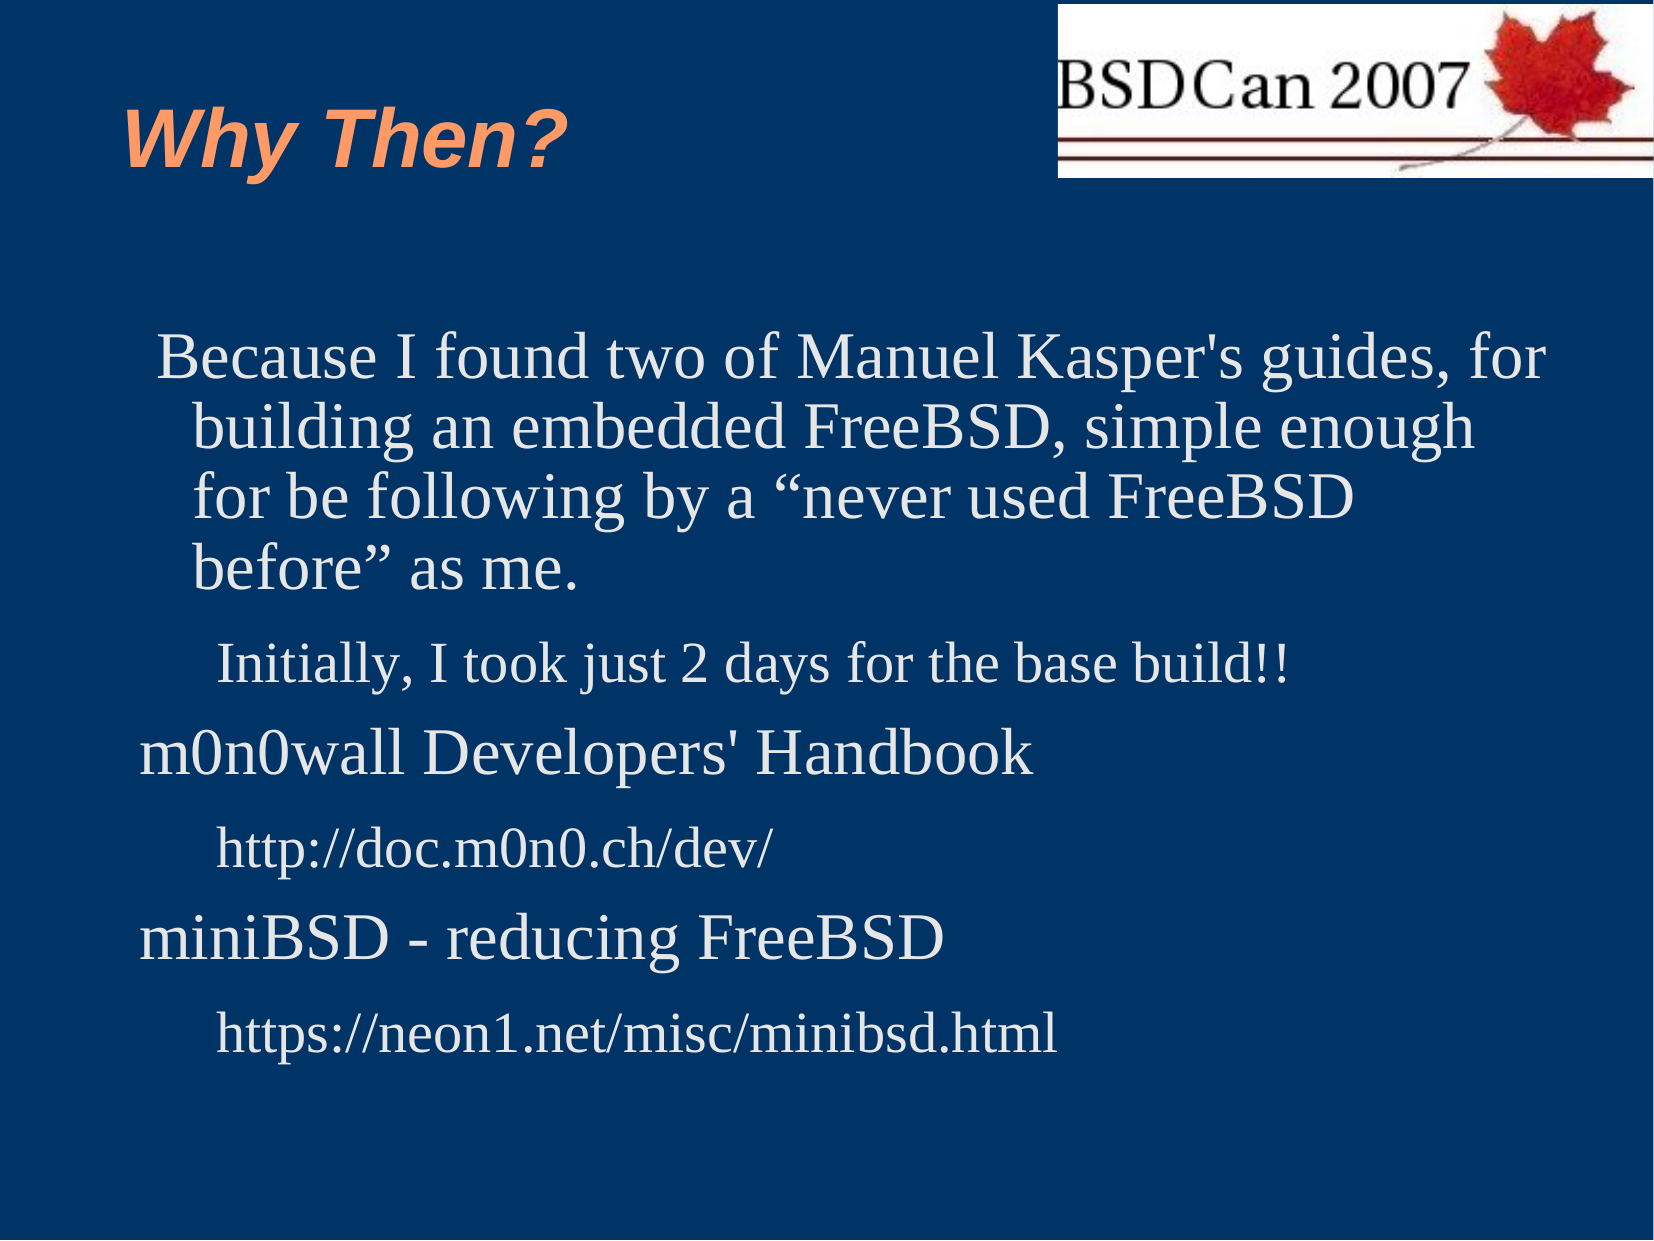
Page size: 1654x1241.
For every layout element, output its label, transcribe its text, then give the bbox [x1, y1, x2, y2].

list Because I found two of Manuel Kasper's guides, for building an embedded FreeBSD, simple enough for be following by a “never used FreeBSD before” as me. Initially, I took just 2 days for the base build!! m0n0wall Developers' Handbook http://doc.m0n0.ch/dev/ miniBSD - reducing FreeBSD https://neon1.net/misc/minibsd.html [121, 322, 1561, 1095]
title Why Then? [121, 46, 1534, 237]
picture [1057, 4, 1654, 178]
